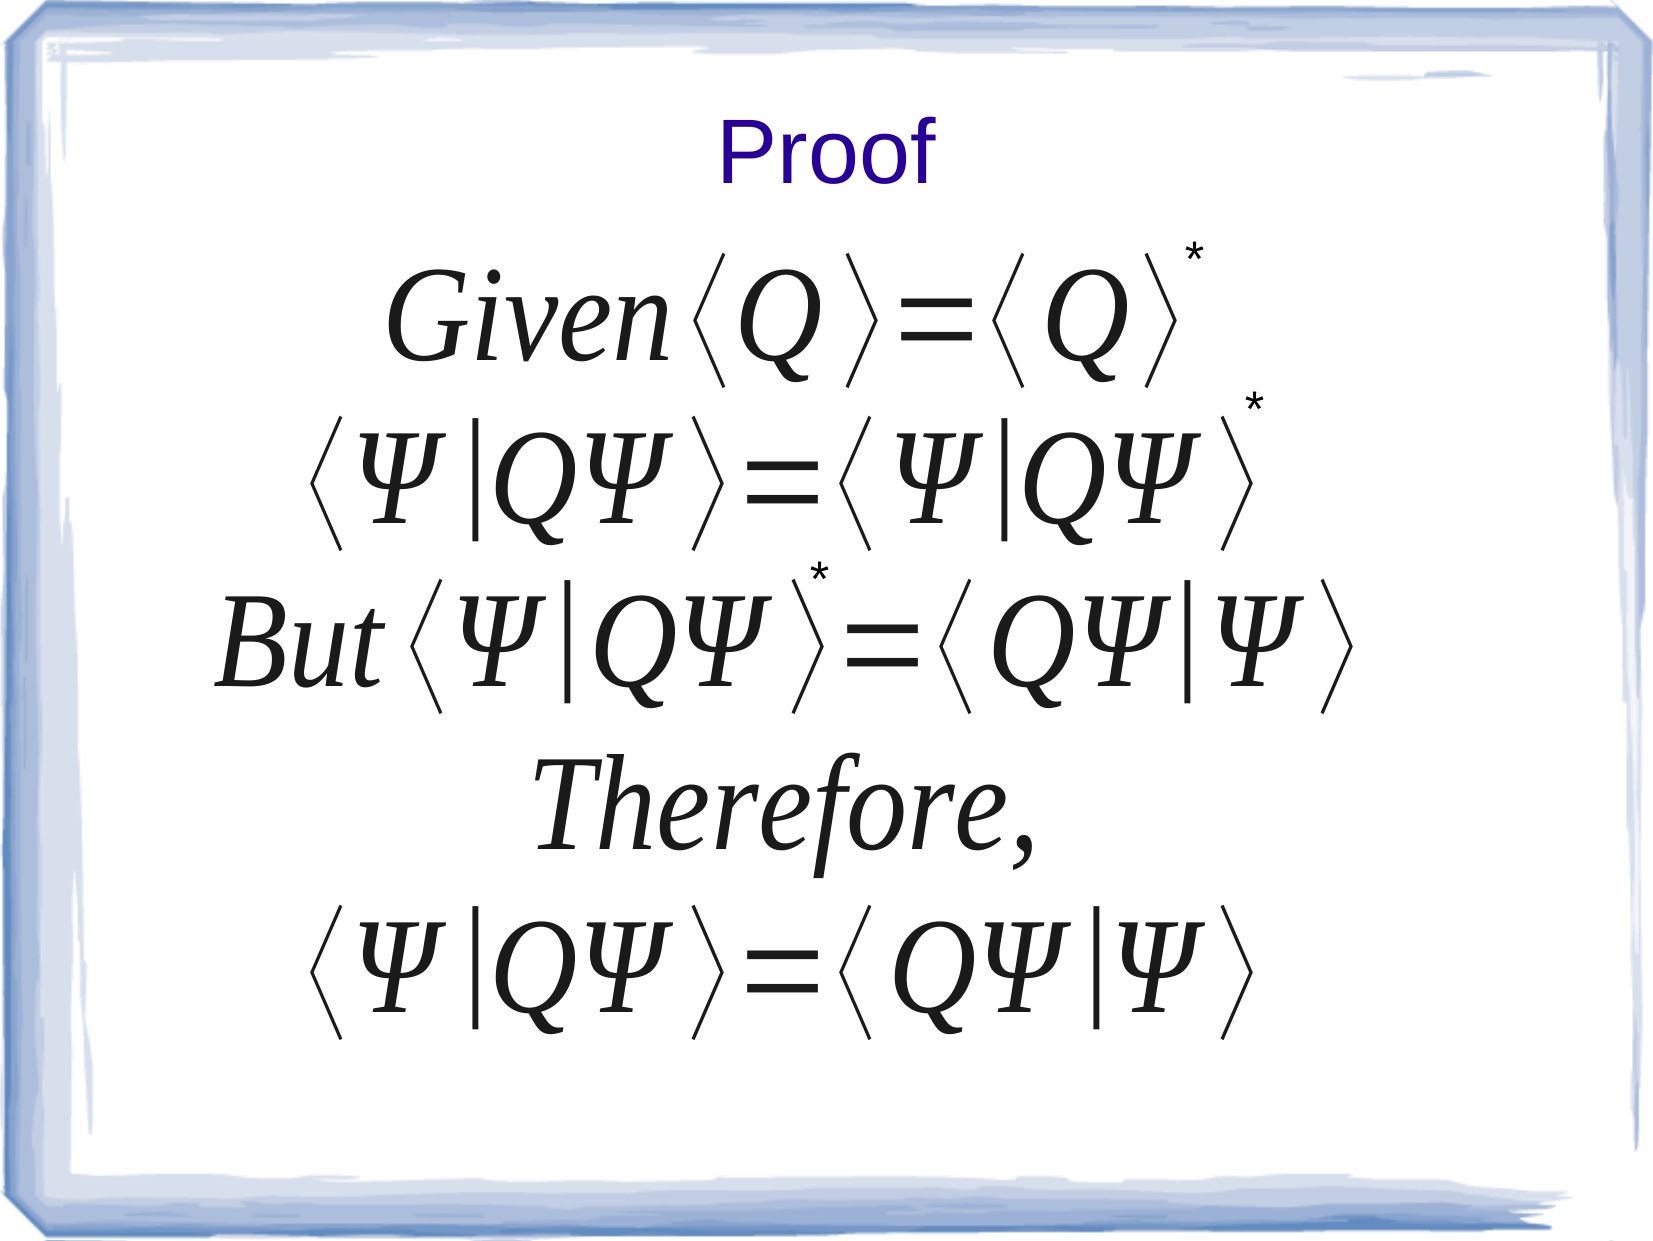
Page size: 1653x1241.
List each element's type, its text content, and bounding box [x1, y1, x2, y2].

chart [175, 240, 1417, 1047]
picture [0, 0, 1653, 1241]
text_box * [1170, 224, 1261, 296]
text_box * [795, 544, 886, 616]
text_box * [1229, 374, 1321, 446]
title Proof [82, 49, 1570, 257]
